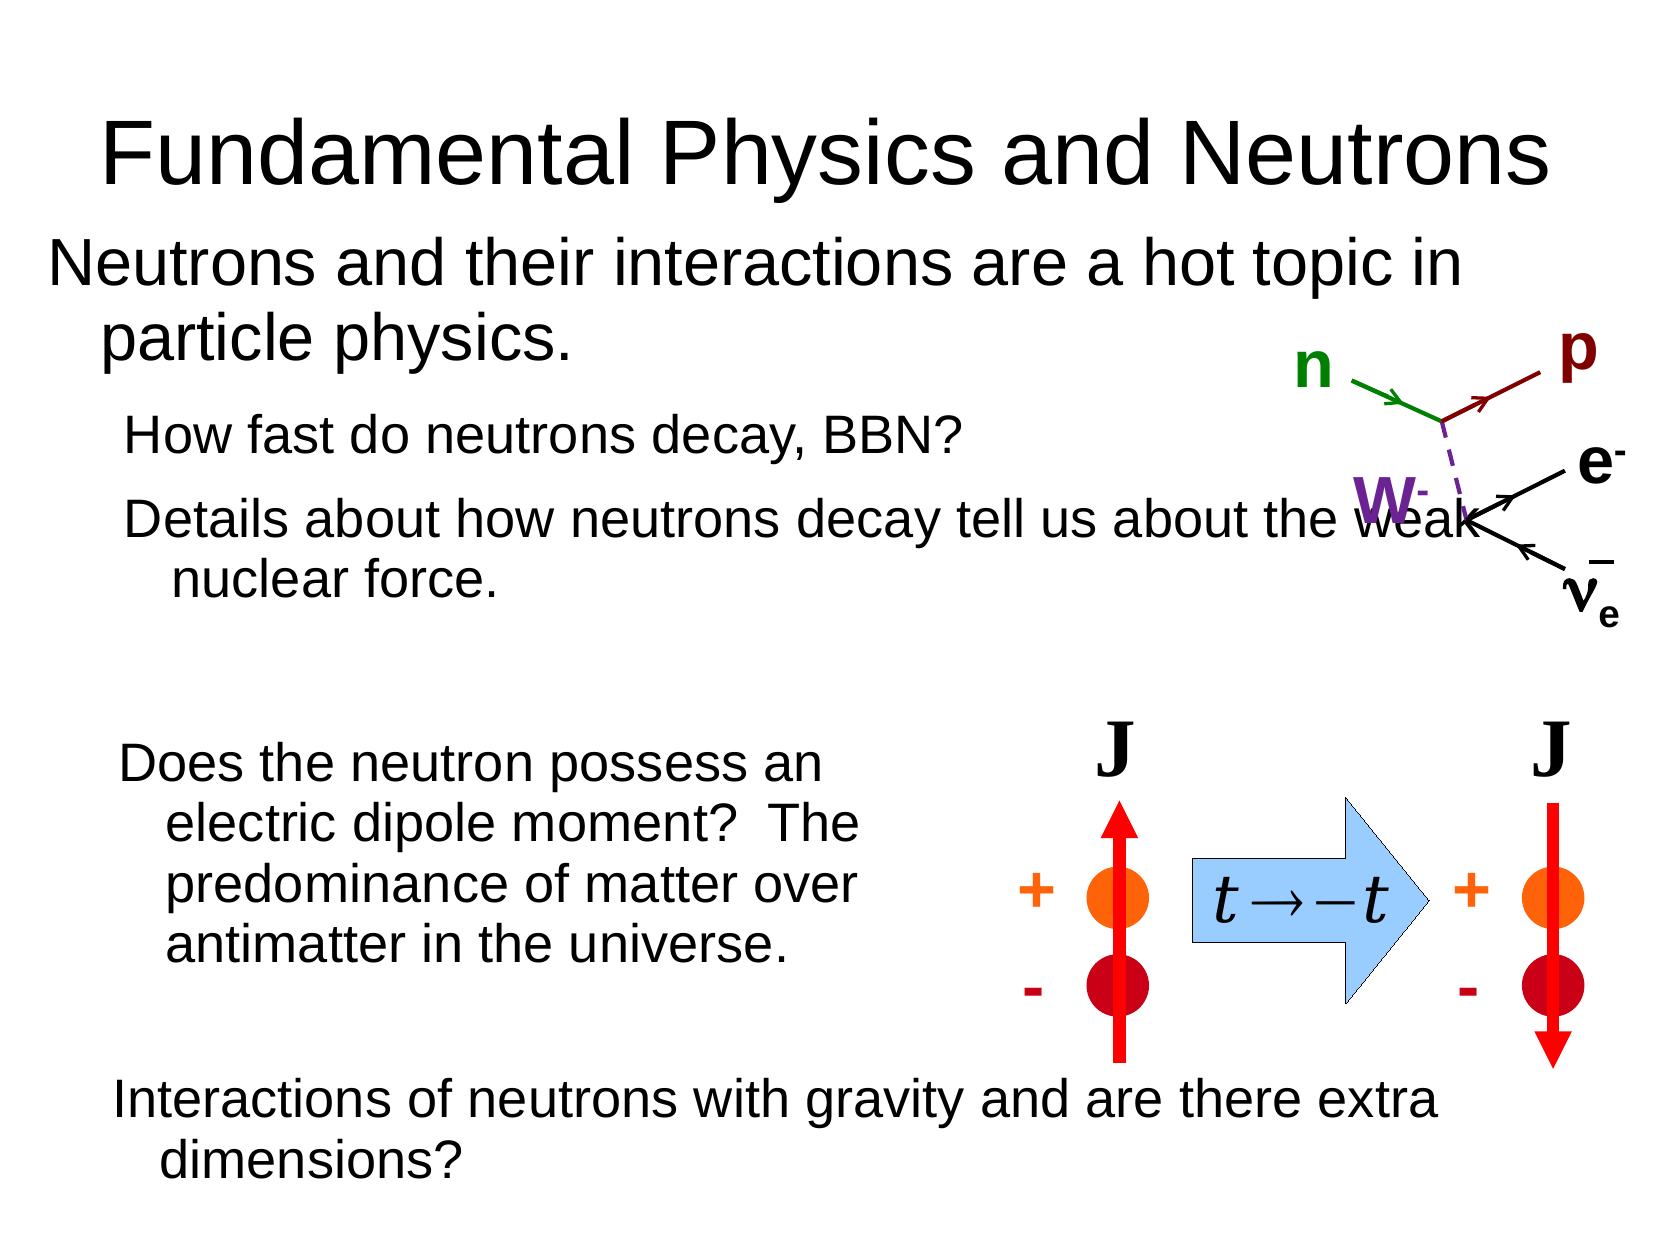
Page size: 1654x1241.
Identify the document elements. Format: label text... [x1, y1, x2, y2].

list Interactions of neutrons with gravity and are there extra dimensions? [17, 1068, 1654, 1204]
text_box e- [1562, 415, 1642, 506]
chart [1517, 679, 1587, 797]
text_box [1521, 867, 1547, 929]
text_box [1192, 797, 1430, 1004]
text_box n [1278, 319, 1349, 410]
chart [1082, 679, 1152, 797]
title Fundamental Physics and Neutrons [82, 56, 1571, 250]
text_box [1126, 955, 1150, 1016]
text_box - [1442, 941, 1495, 1032]
text_box [1521, 954, 1547, 1017]
text_box [1126, 867, 1150, 929]
text_box [1086, 866, 1113, 929]
chart [1206, 859, 1396, 938]
text_box e [1548, 542, 1635, 643]
text_box [1559, 954, 1585, 1017]
list Does the neutron possess an electric dipole moment? The predominance of matter over antimatter in the universe. [23, 732, 981, 1068]
text_box [1086, 954, 1113, 1017]
list Neutrons and their interactions are a hot topic in particle physics. How fast do neutrons decay, BBN? Details about how neutrons decay tell us about the weak nuclear force. [29, 225, 1506, 739]
text_box W- [1338, 455, 1445, 546]
text_box + [1002, 844, 1071, 935]
text_box - [1007, 941, 1060, 1032]
text_box p [1544, 301, 1615, 393]
text_box + [1437, 844, 1507, 935]
text_box [1559, 867, 1585, 929]
text_box - [1439, 974, 1492, 1065]
